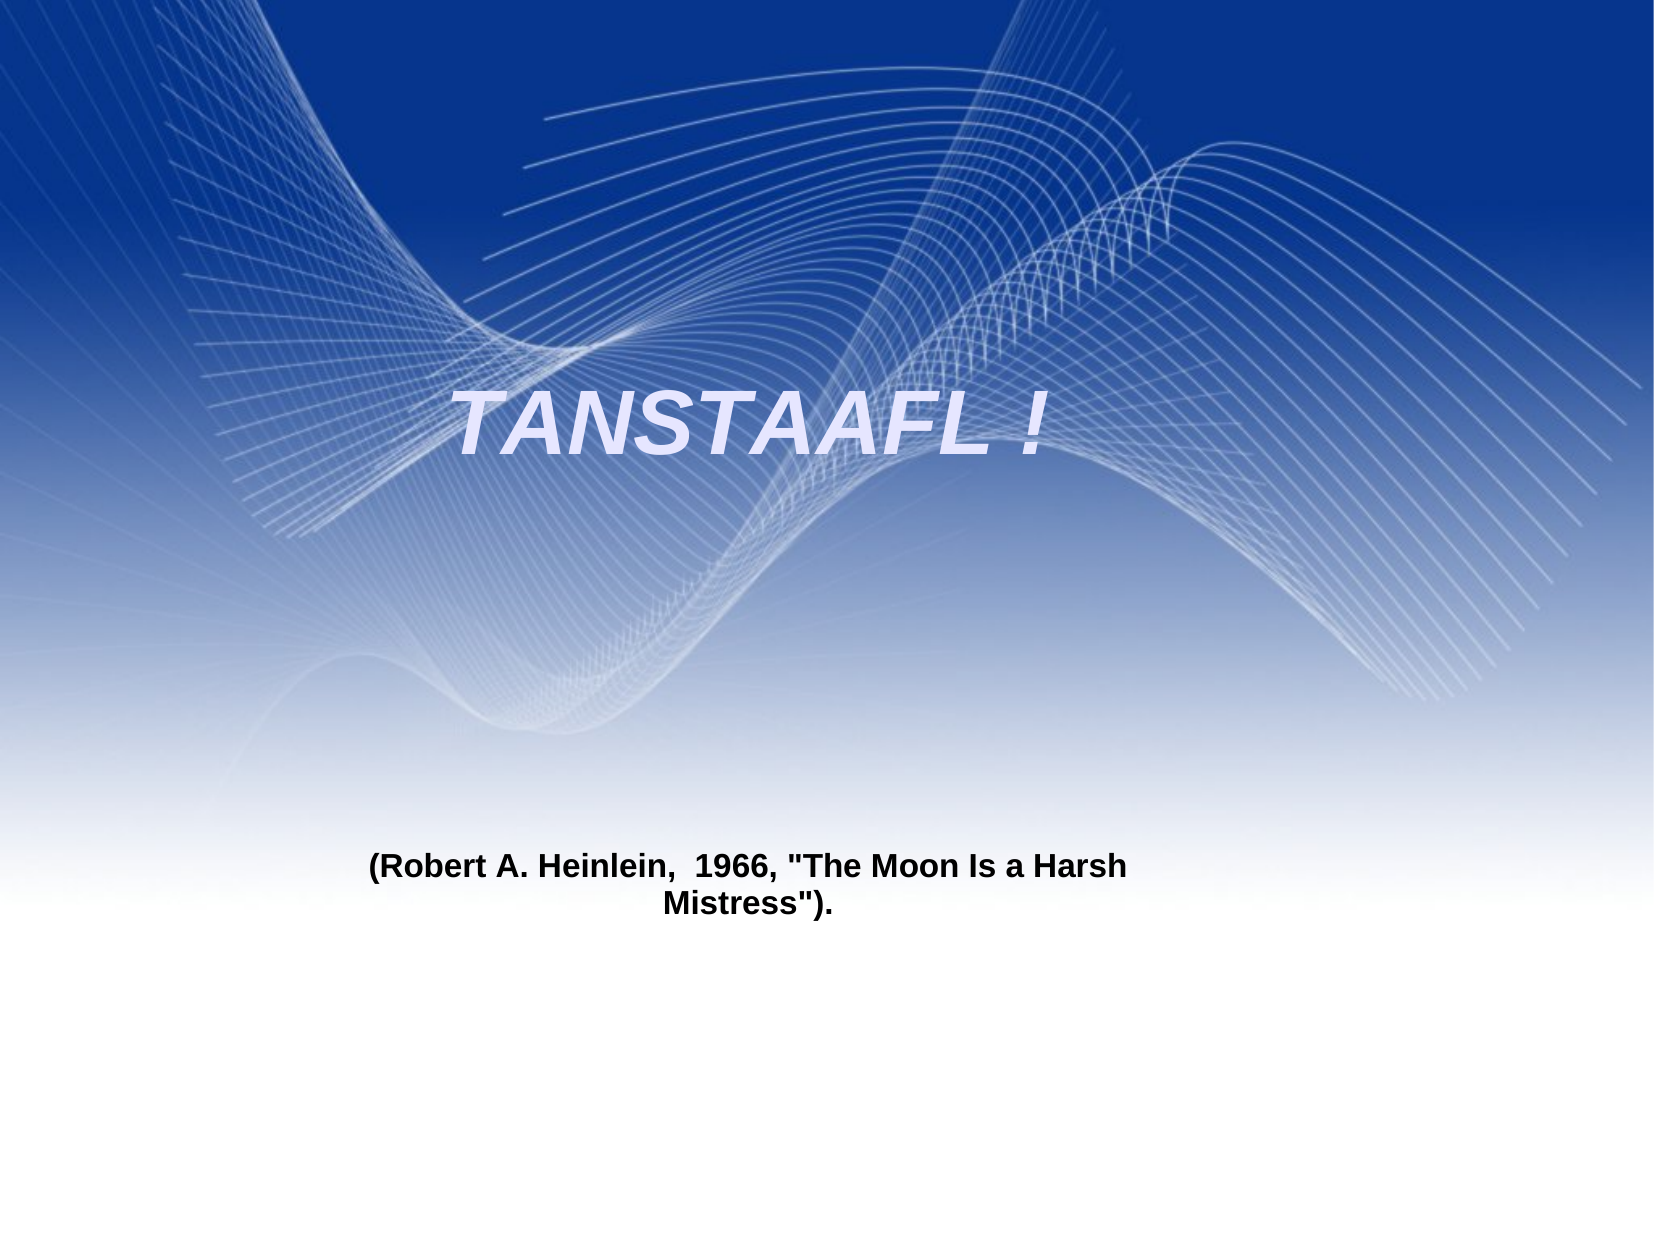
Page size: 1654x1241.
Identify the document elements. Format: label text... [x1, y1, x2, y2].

title TANSTAAFL ! (Robert A. Heinlein, 1966, "The Moon Is a Harsh Mistress"). [335, 312, 1162, 981]
picture [0, 0, 1654, 1241]
